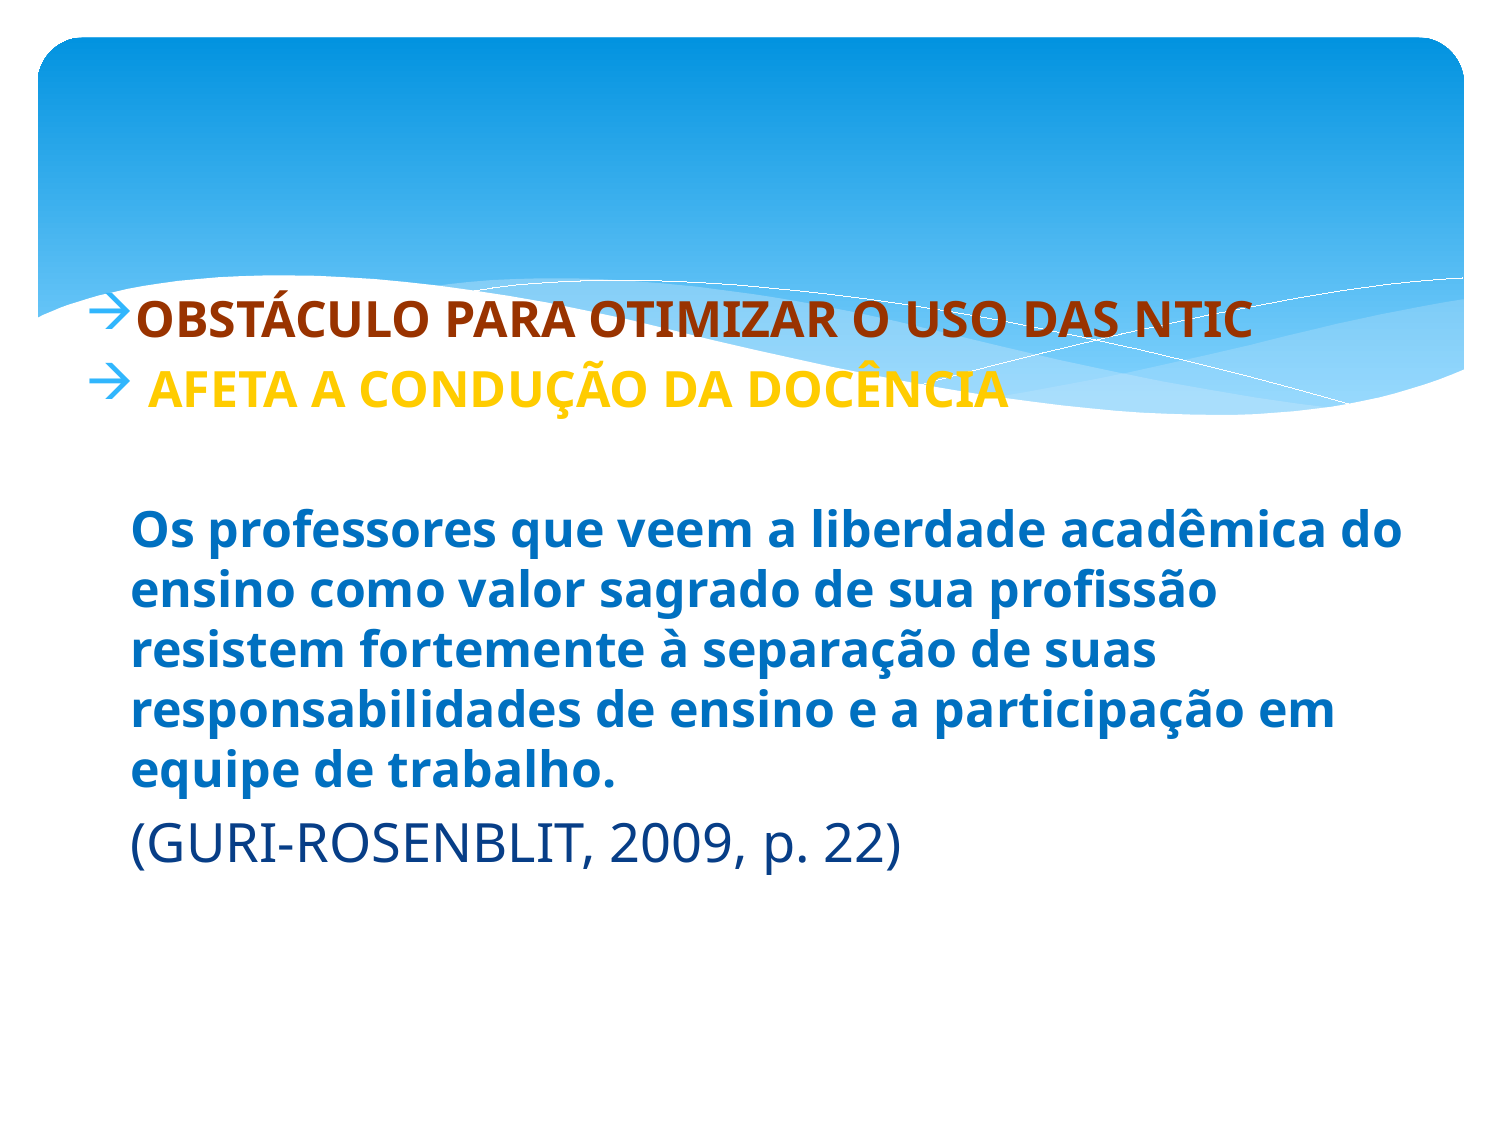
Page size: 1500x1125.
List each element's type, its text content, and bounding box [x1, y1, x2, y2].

list OBSTÁCULO PARA OTIMIZAR O USO DAS NTIC AFETA A CONDUÇÃO DA DOCÊNCIA Os professores que veem a liberdade acadêmica do ensino como valor sagrado de sua profissão resistem fortemente à separação de suas responsabilidades de ensino e a participação em equipe de trabalho. (GURI-ROSENBLIT, 2009, p. 22) [70, 70, 1421, 1043]
